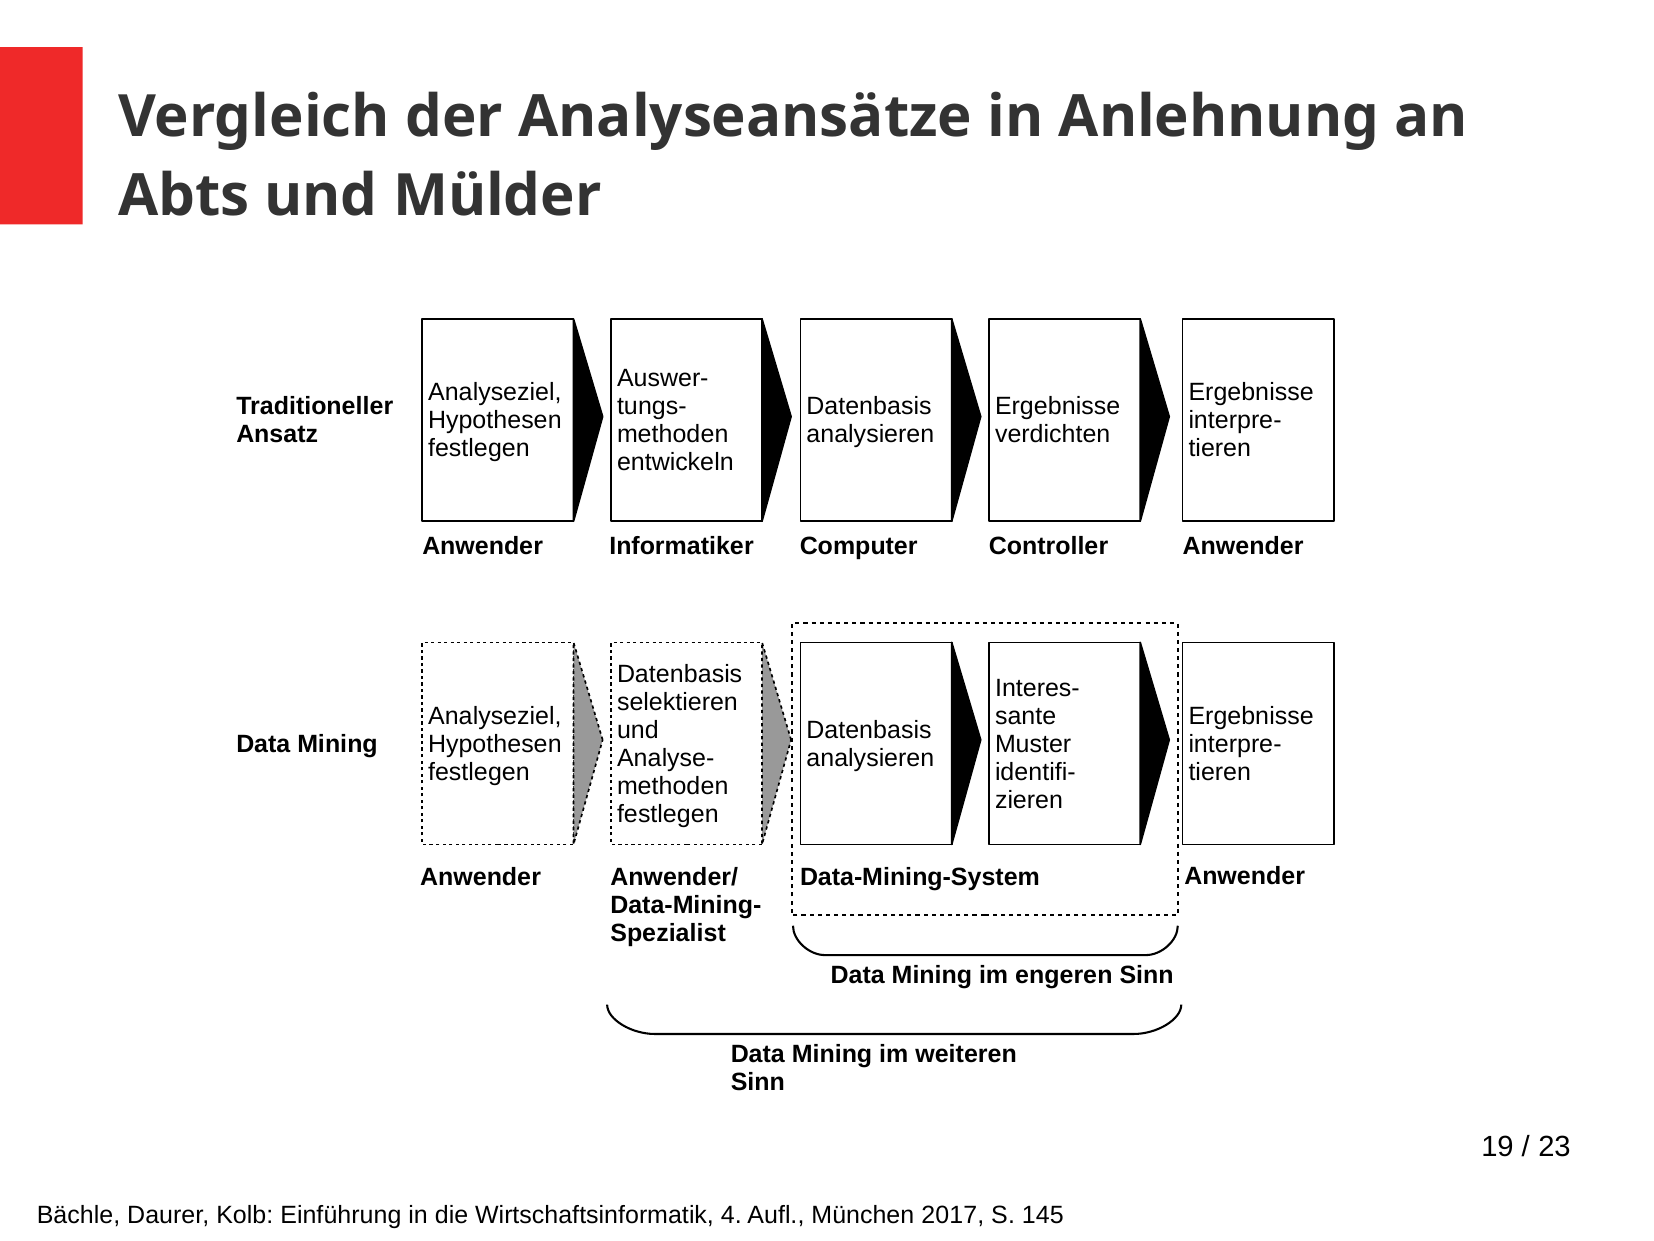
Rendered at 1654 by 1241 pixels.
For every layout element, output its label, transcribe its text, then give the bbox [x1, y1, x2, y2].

text_box Interes-sante Muster identifi-zieren [988, 642, 1140, 845]
text_box [573, 319, 603, 522]
text_box Data Mining [236, 642, 423, 845]
text_box [762, 642, 791, 845]
text_box Anwender [422, 526, 598, 586]
text_box Analyseziel, Hypothesen festlegen [423, 642, 573, 845]
text_box Data-Mining-System [799, 856, 1083, 916]
text_box Data Mining im weiteren Sinn [730, 1033, 1071, 1134]
text_box Anwender [1184, 856, 1342, 916]
text_box Analyseziel, Hypothesen festlegen [423, 319, 573, 522]
text_box Anwender [420, 857, 596, 917]
text_box Ergebnisse interpre- tieren [1182, 319, 1335, 522]
text_box Datenbasis analysieren [800, 642, 951, 845]
text_box Computer [799, 526, 976, 586]
text_box Datenbasis selektieren und Analyse-methoden festlegen [611, 642, 762, 845]
text_box Ergebnisse verdichten [988, 319, 1140, 522]
text_box Datenbasis analysieren [800, 319, 951, 522]
text_box Controller [988, 526, 1165, 586]
text_box Data Mining im engeren Sinn [830, 955, 1182, 1030]
text_box [1140, 319, 1170, 522]
text_box [951, 642, 981, 845]
text_box [762, 319, 792, 522]
text_box Anwender/ Data-Mining- Spezialist [610, 857, 787, 978]
text_box Informatiker [609, 526, 786, 586]
text_box Traditioneller Ansatz [236, 318, 423, 522]
text_box Ergebnisse interpre- tieren [1182, 642, 1335, 845]
text_box [1140, 642, 1170, 845]
title Vergleich der Analyseansätze in Anlehnung an Abts und Mülder [118, 49, 1571, 257]
text_box Bächle, Daurer, Kolb: Einführung in die Wirtschaftsinformatik, 4. Aufl., München 2017, S. 145 [22, 1193, 1084, 1237]
text_box [951, 319, 981, 522]
text_box [573, 642, 603, 845]
text_box Auswer-tungs- methoden entwickeln [611, 319, 762, 522]
text_box Anwender [1182, 526, 1359, 586]
